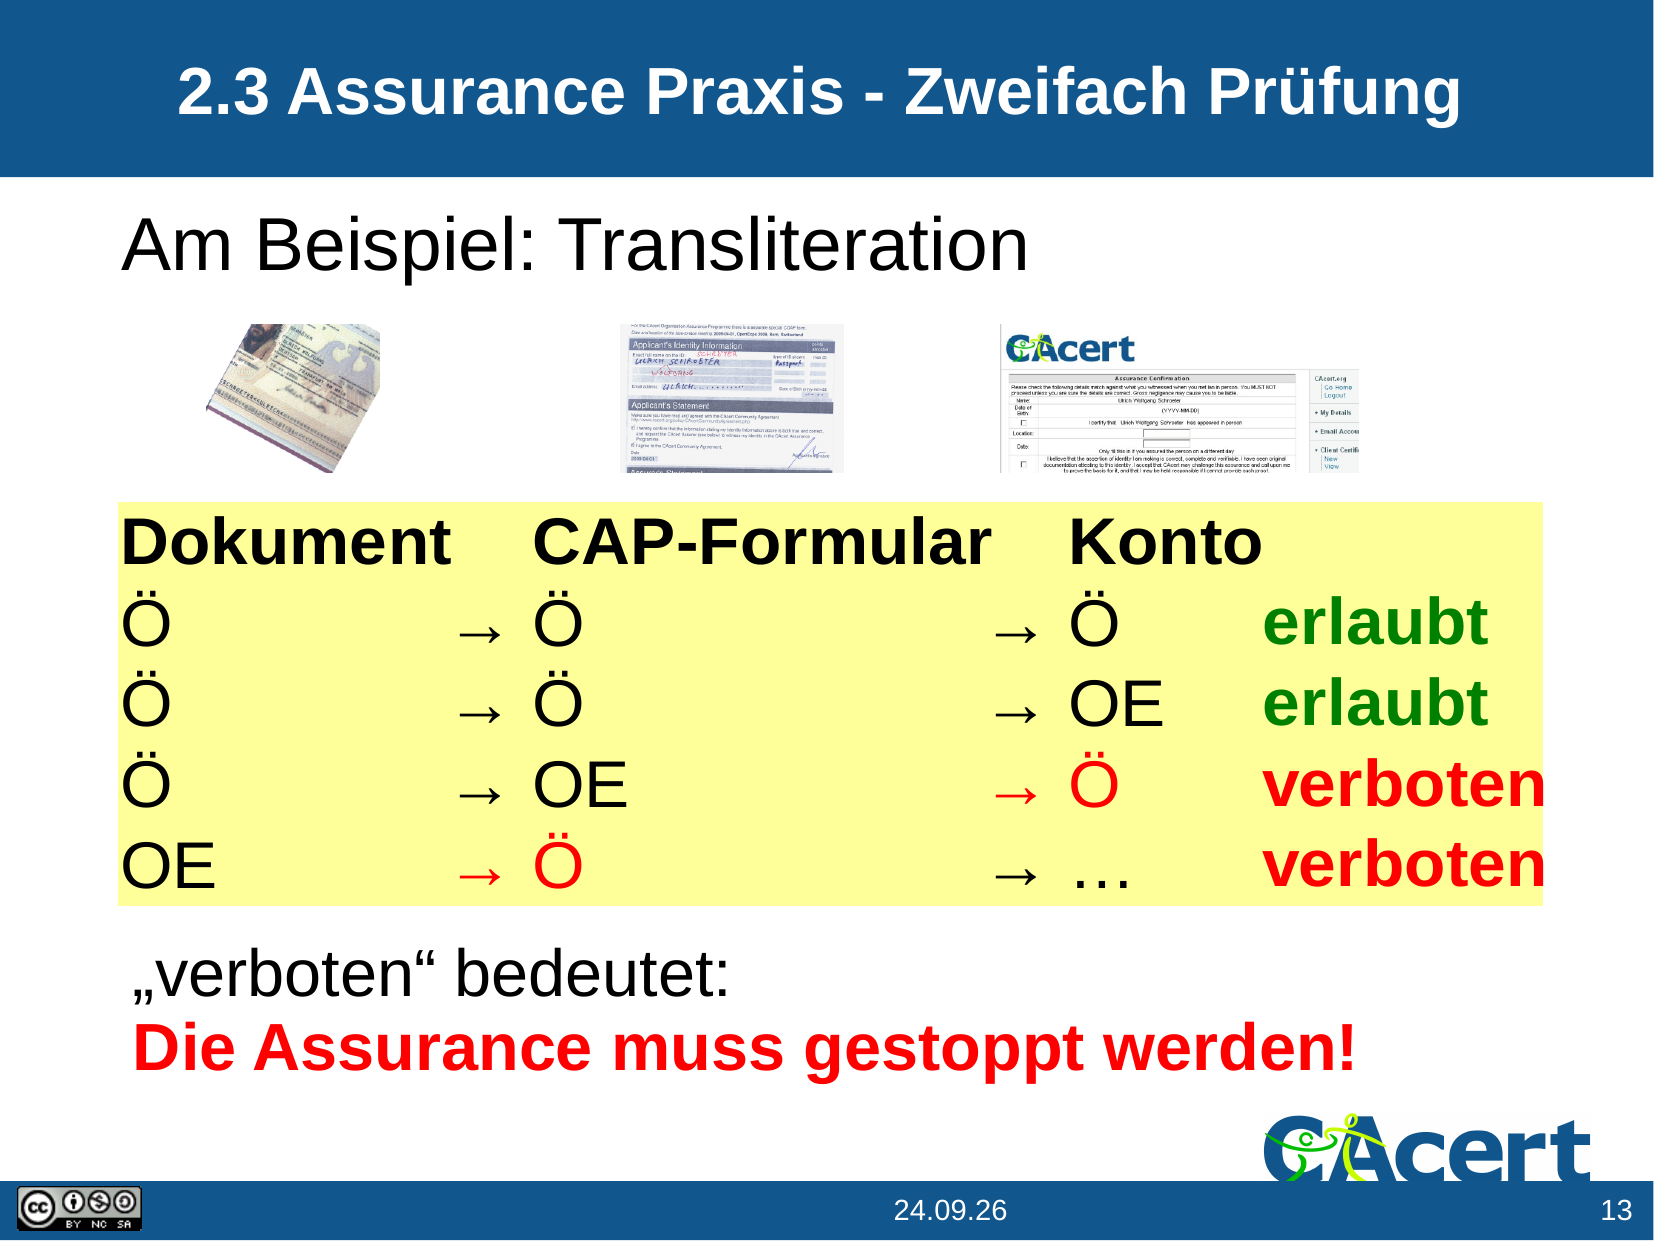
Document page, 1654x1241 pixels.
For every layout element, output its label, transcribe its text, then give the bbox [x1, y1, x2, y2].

picture [620, 324, 844, 473]
picture [206, 324, 380, 473]
text_box „verboten“ bedeutet: Die Assurance muss gestoppt werden! [118, 928, 1536, 1093]
title 2.3 Assurance Praxis - Zweifach Prüfung [76, 17, 1565, 166]
picture [1000, 324, 1359, 473]
chart [118, 501, 1654, 1241]
text_box Am Beispiel: Transliteration [106, 194, 1536, 294]
picture [17, 1186, 118, 1231]
